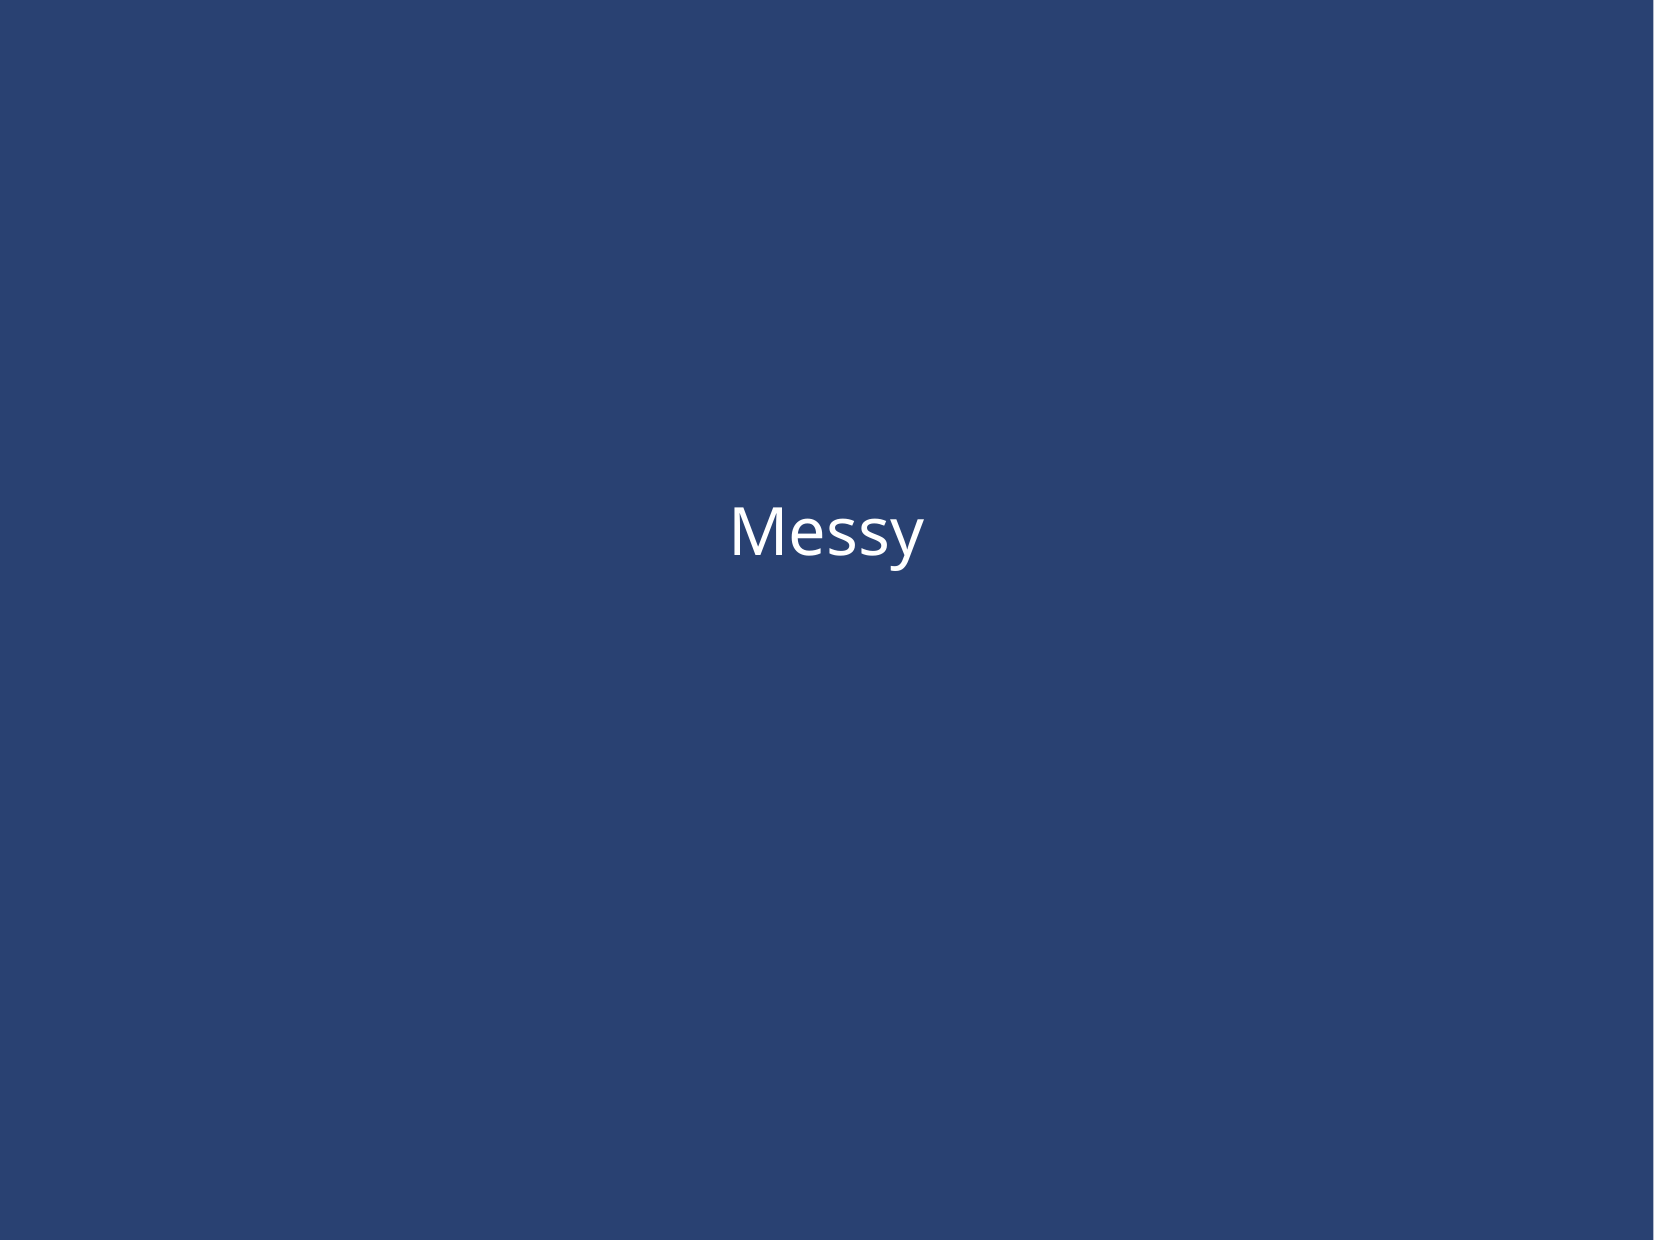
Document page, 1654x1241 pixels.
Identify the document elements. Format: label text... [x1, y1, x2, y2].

subtitle Messy [82, 49, 1571, 1109]
